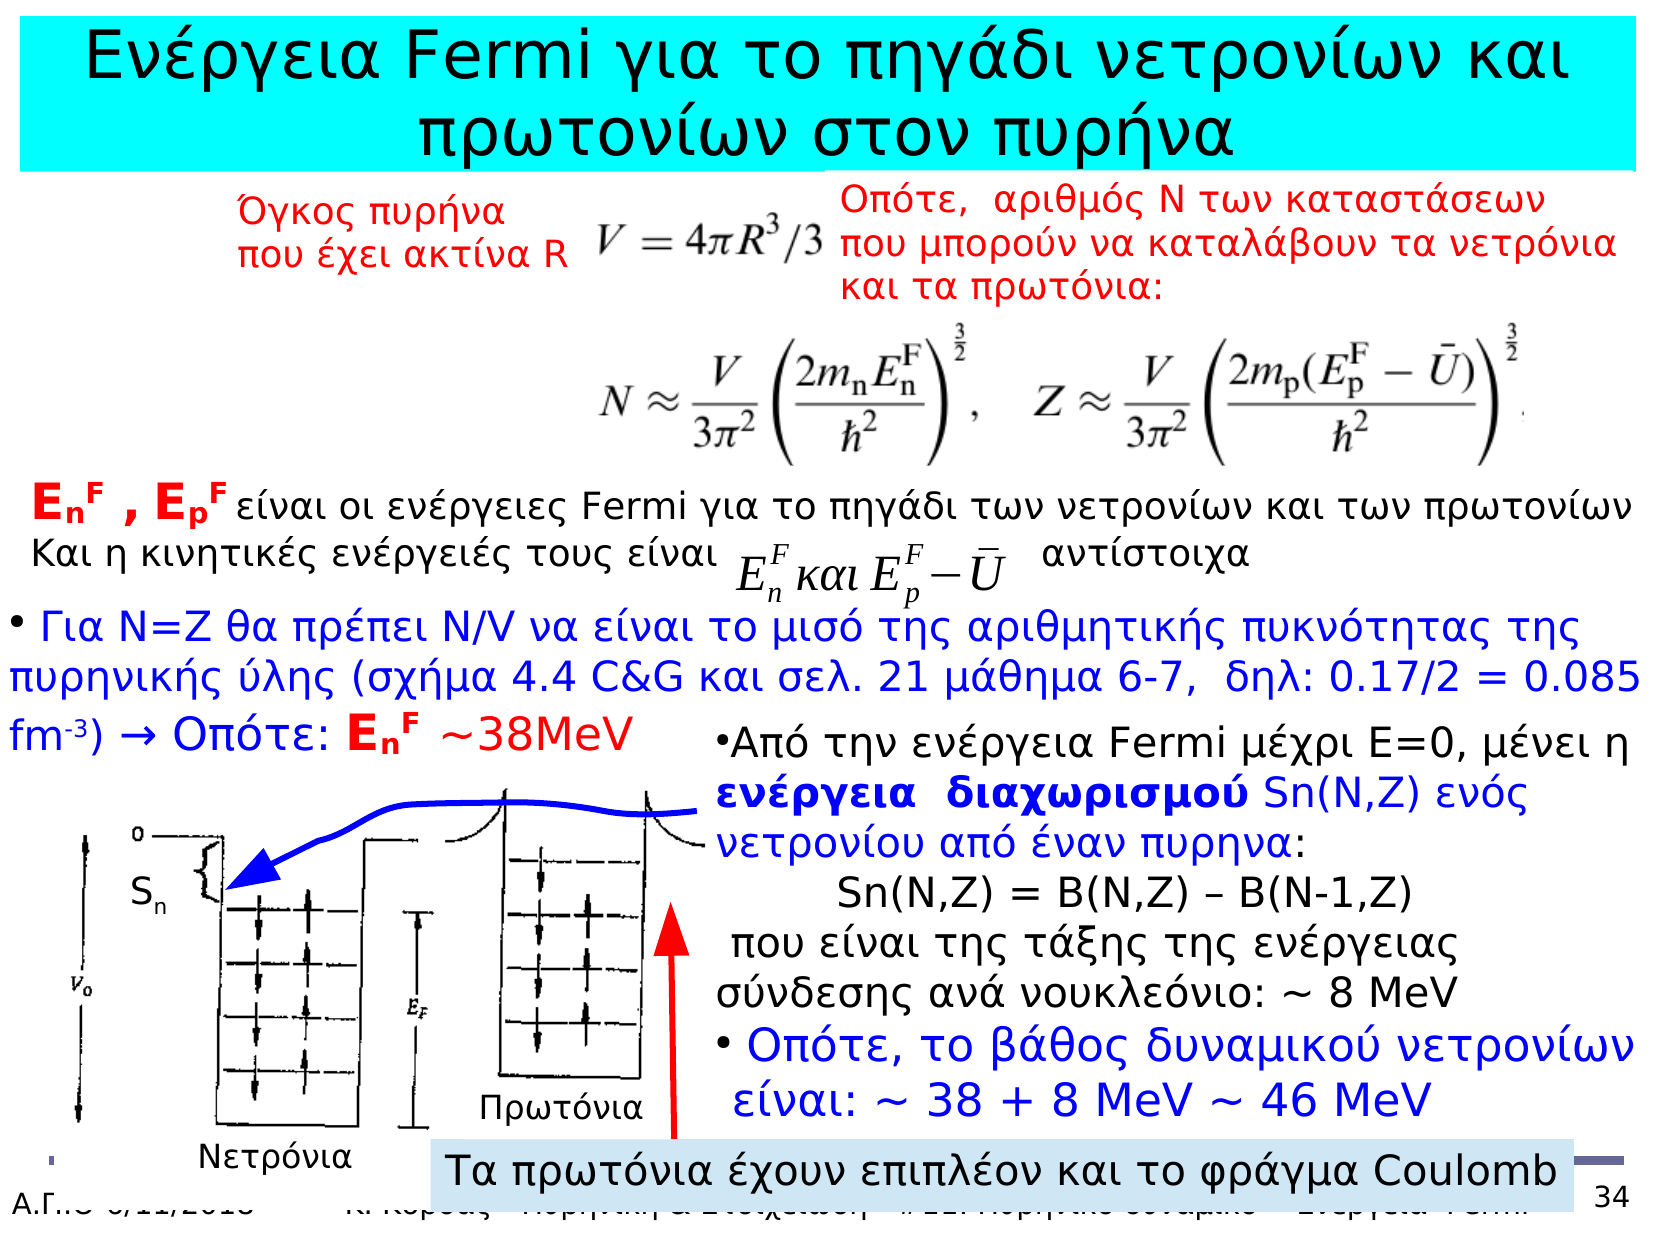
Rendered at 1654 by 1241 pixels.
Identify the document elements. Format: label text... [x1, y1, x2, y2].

text_box Για Ν=Ζ θα πρέπει Ν/V να είναι το μισό της αριθμητικής πυκνότητας της πυρηνικής ύλης (σχήμα 4.4 C&G και σελ. 21 μάθημα 6-7, δηλ: 0.17/2 = 0.085 fm-3) → Οπότε: ΕnF ~38MeV [0, 587, 1654, 768]
chart [720, 536, 1021, 587]
text_box Sn [101, 859, 190, 927]
picture [54, 768, 726, 1210]
text_box Τα πρωτόνια έχουν επιπλέον και το φράγμα Coulomb [430, 1139, 1574, 1212]
picture [426, 212, 1524, 465]
text_box Νετρόνια [182, 1130, 389, 1190]
text_box Οπότε, αριθμός Ν των καταστάσεων που μπορούν να καταλάβουν τα νετρόνια και τα πρωτόνια: [824, 170, 1634, 318]
title Ενέργεια Fermi για το πηγάδι νετρονίων και πρωτονίων στον πυρήνα [19, 16, 1636, 172]
text_box ΕnF , ΕpF είναι οι ενέργειες Fermi για το πηγάδι των νετρονίων και των πρωτονίων Και η κινητικές ενέργειές τους είναι αντίστοιχα [15, 465, 1650, 587]
text_box Όγκος πυρήνα που έχει ακτίνα R [222, 182, 584, 286]
text_box Από την ενέργεια Fermi μέχρι Ε=0, μένει η ενέργεια διαχωρισμού Sn(N,Z) ενός νετρονίου από έναν πυρηνα: Sn(N,Z) = B(N,Z) – B(N-1,Z) που είναι της τάξης της ενέργειας σύνδεσης ανά νουκλεόνιο: ~ 8 MeV Οπότε, το βάθος δυναμικού νετρονίων είναι: ~ 38 + 8 ΜeV ~ 46 MeV [700, 768, 1654, 1134]
text_box Πρωτόνια [463, 1081, 670, 1140]
